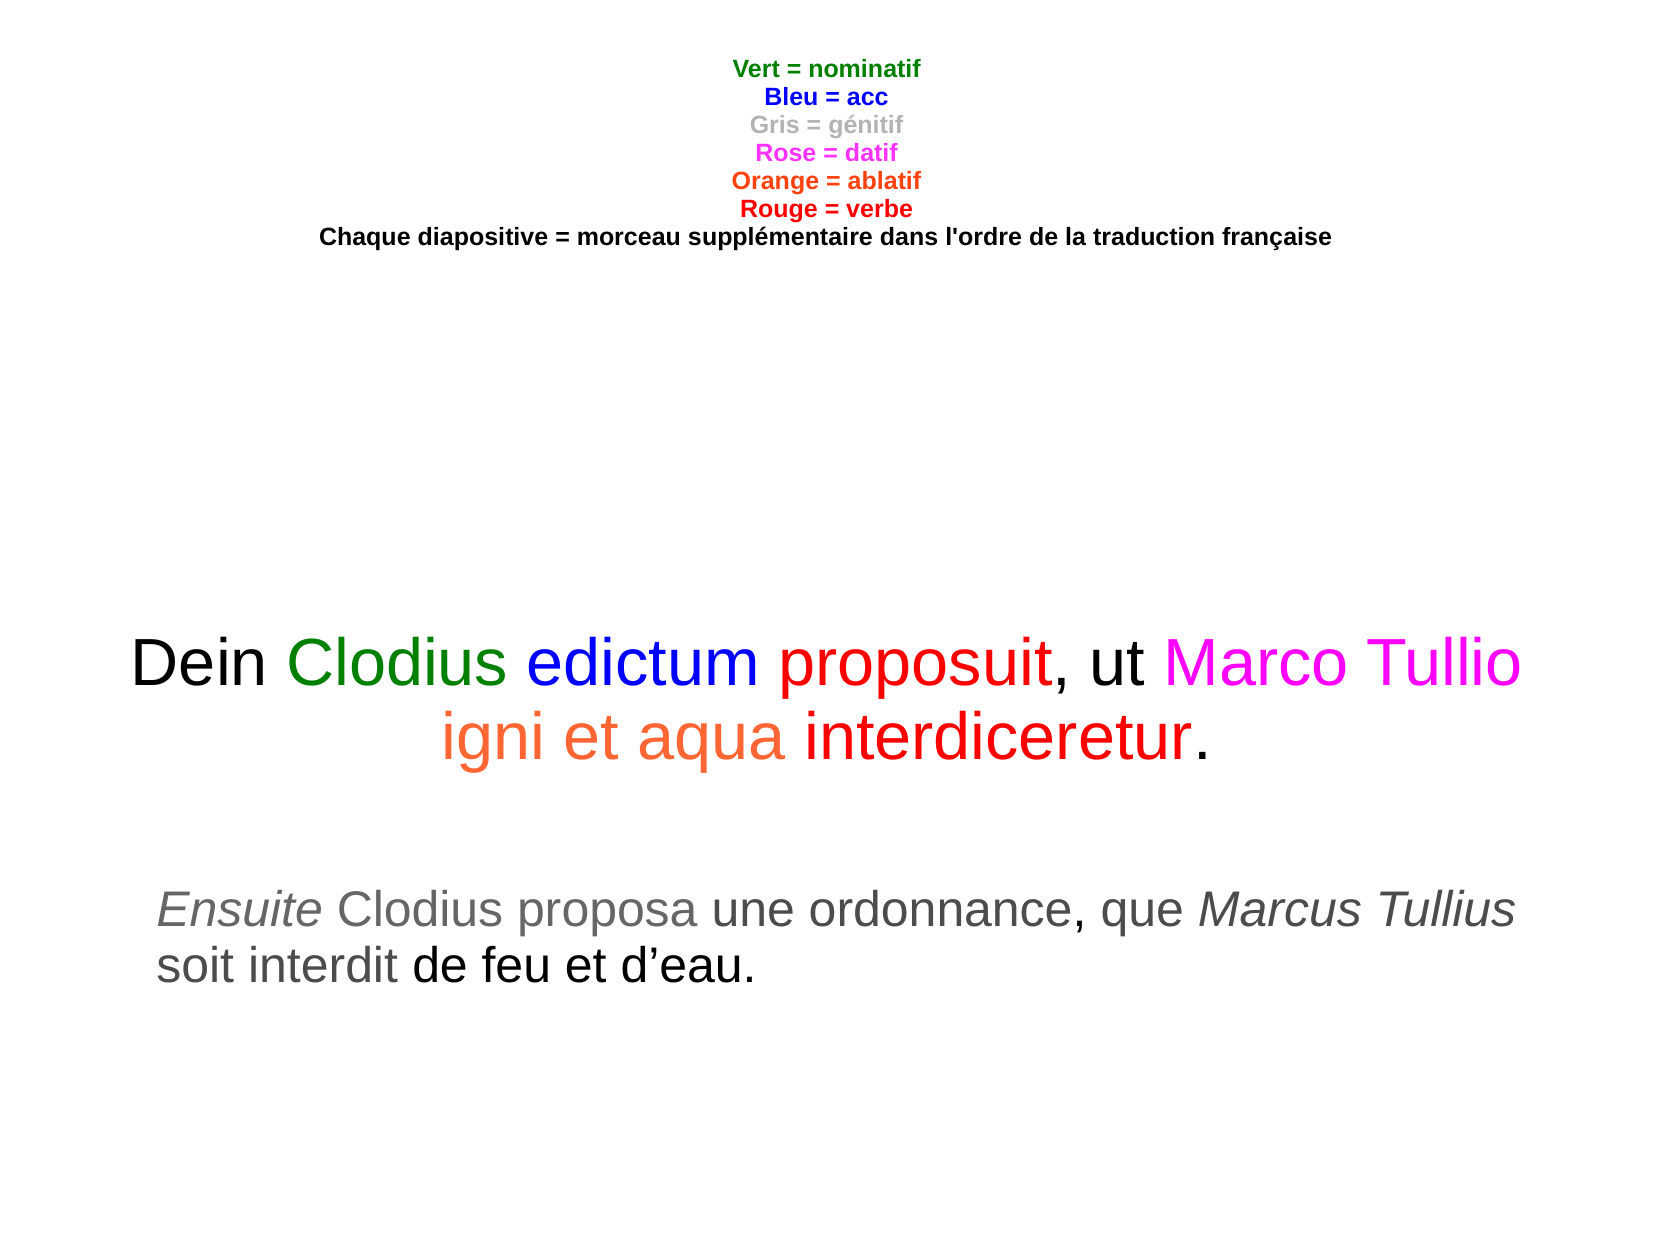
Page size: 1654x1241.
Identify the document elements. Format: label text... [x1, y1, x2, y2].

title Vert = nominatif Bleu = acc Gris = génitif Rose = datif Orange = ablatif Rouge = verbe Chaque diapositive = morceau supplémentaire dans l'ordre de la traduction française [82, 49, 1571, 257]
subtitle Dein Clodius edictum proposuit, ut Marco Tullio igni et aqua interdiceretur. [82, 290, 1571, 1109]
text_box Ensuite Clodius proposa une ordonnance, que Marcus Tullius soit interdit de feu et d’eau. [141, 874, 1571, 1001]
